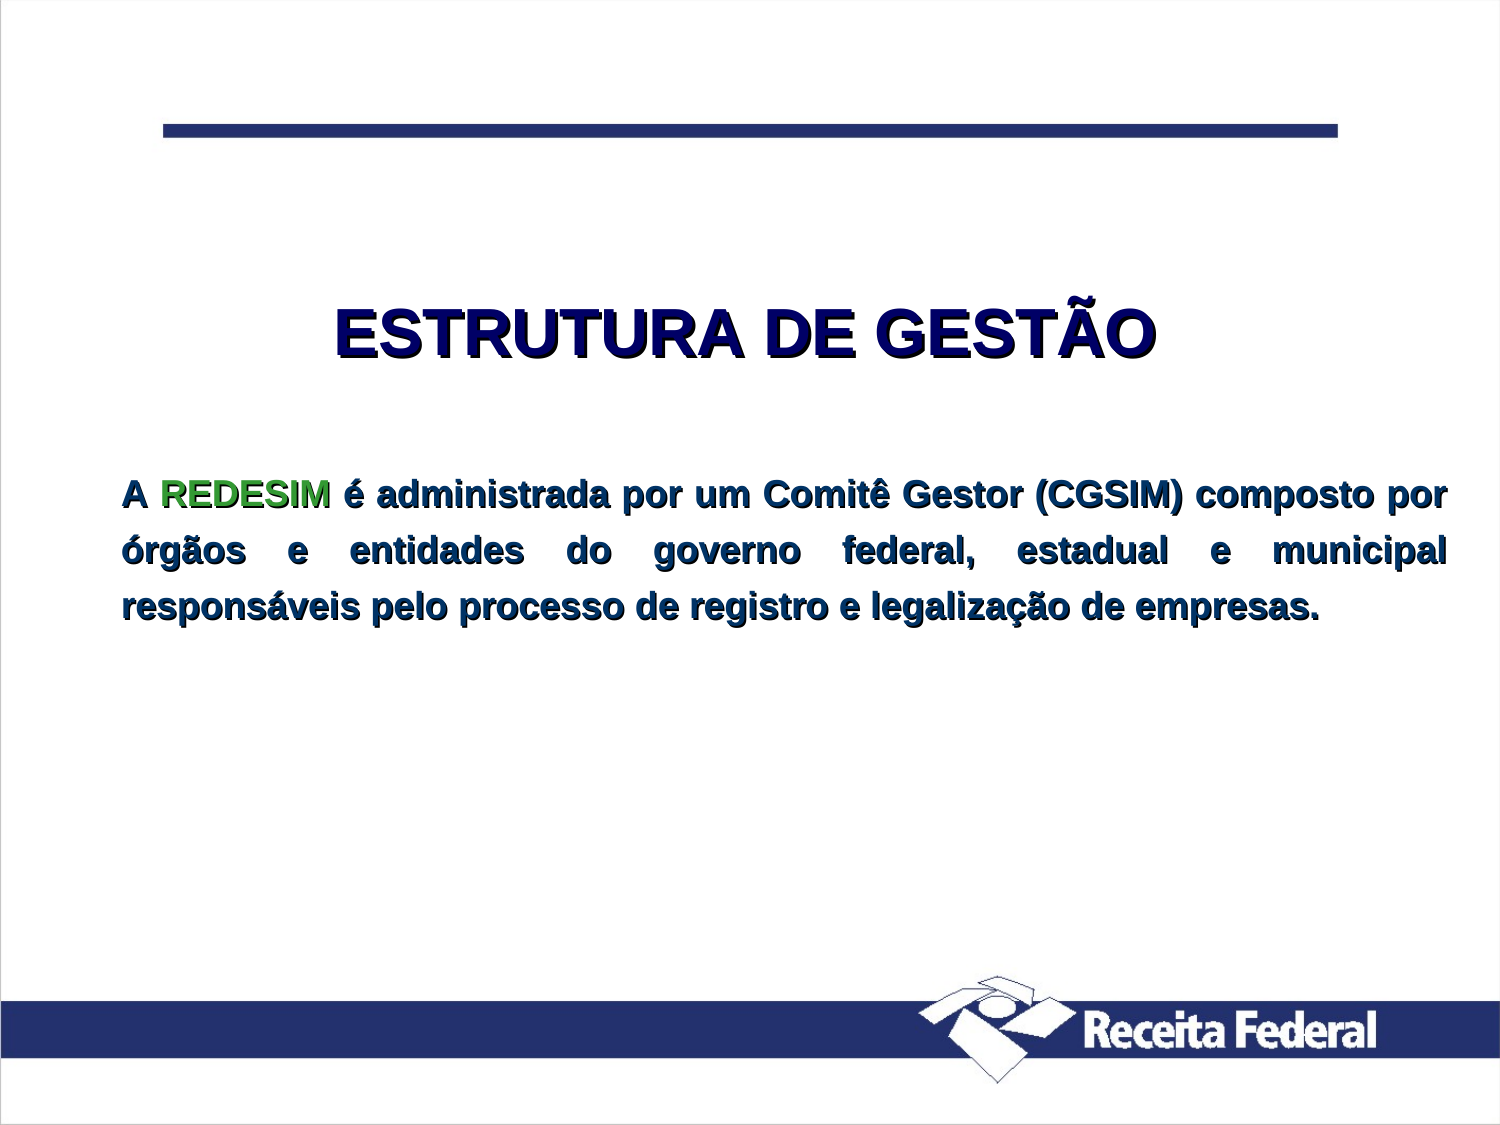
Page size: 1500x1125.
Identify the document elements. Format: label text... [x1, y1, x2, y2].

picture [0, 0, 1500, 1125]
text_box A REDESIM é administrada por um Comitê Gestor (CGSIM) composto por órgãos e entidades do governo federal, estadual e municipal responsáveis pelo processo de registro e legalização de empresas. [50, 450, 1463, 676]
text_box ESTRUTURA DE GESTÃO [149, 280, 1341, 388]
